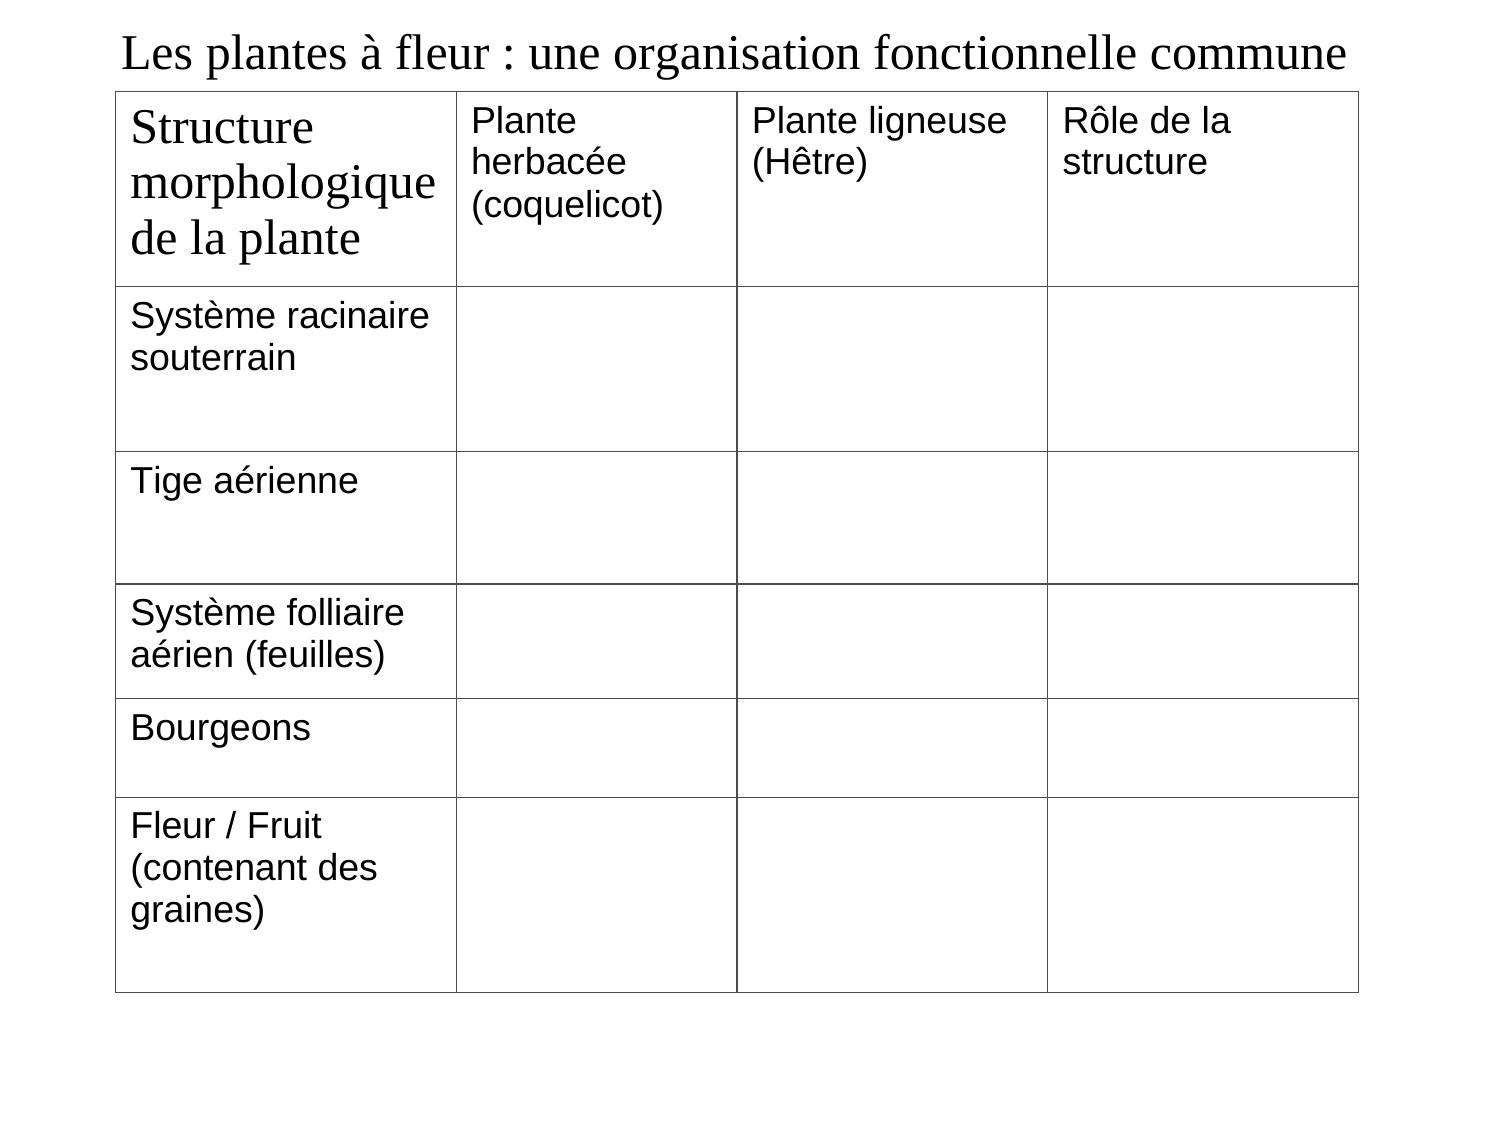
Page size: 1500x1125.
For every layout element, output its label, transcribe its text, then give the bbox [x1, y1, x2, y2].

text_box Les plantes à fleur : une organisation fonctionnelle commune [106, 11, 1385, 87]
table_header Plante ligneuse (Hêtre) [738, 92, 1047, 286]
table_cell [738, 699, 1047, 797]
table_cell [457, 287, 736, 451]
table_cell [738, 798, 1047, 992]
table_cell Système racinaire souterrain [116, 287, 456, 451]
table_header Structure morphologique de la plante [116, 92, 456, 286]
table_cell [1048, 585, 1358, 698]
table_cell [457, 585, 736, 698]
table_cell [738, 287, 1047, 451]
table_cell Tige aérienne [116, 452, 456, 583]
table_cell Fleur / Fruit (contenant des graines) [116, 798, 456, 992]
table_cell [738, 452, 1047, 583]
table_cell [738, 585, 1047, 698]
table_cell [1048, 699, 1358, 797]
table_cell Bourgeons [116, 699, 456, 797]
table_cell Système folliaire aérien (feuilles) [116, 585, 456, 698]
table_cell [457, 798, 736, 992]
table_cell [1048, 798, 1358, 992]
table_header Plante herbacée (coquelicot) [457, 92, 736, 286]
table_cell [1048, 287, 1358, 451]
table_cell [1048, 452, 1358, 583]
table_cell [457, 452, 736, 583]
table_cell [457, 699, 736, 797]
table_header Rôle de la structure [1048, 92, 1358, 286]
